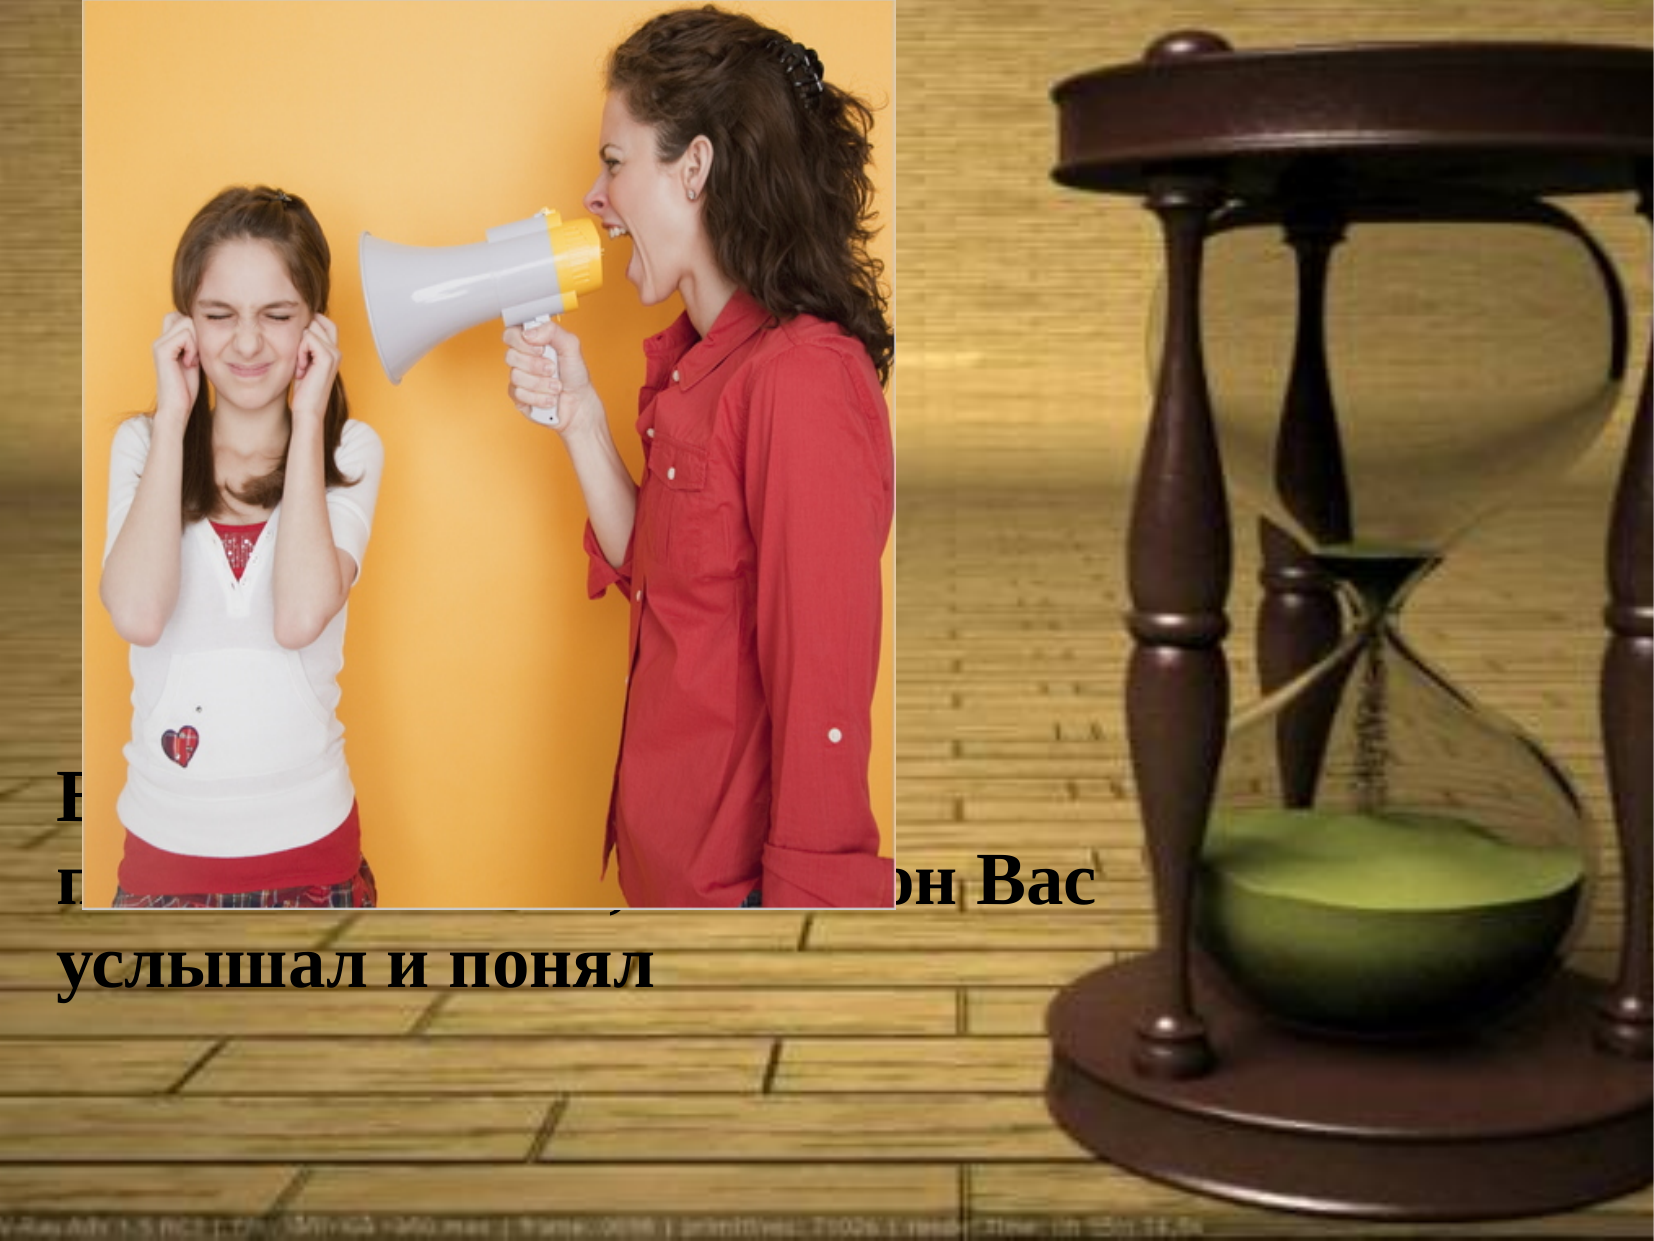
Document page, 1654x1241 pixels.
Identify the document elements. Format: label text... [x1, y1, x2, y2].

picture [0, 0, 1654, 1241]
picture [82, 0, 896, 910]
text_box Временами приходится повышать голос, чтобы он Вас услышал и понял [41, 0, 1158, 1012]
